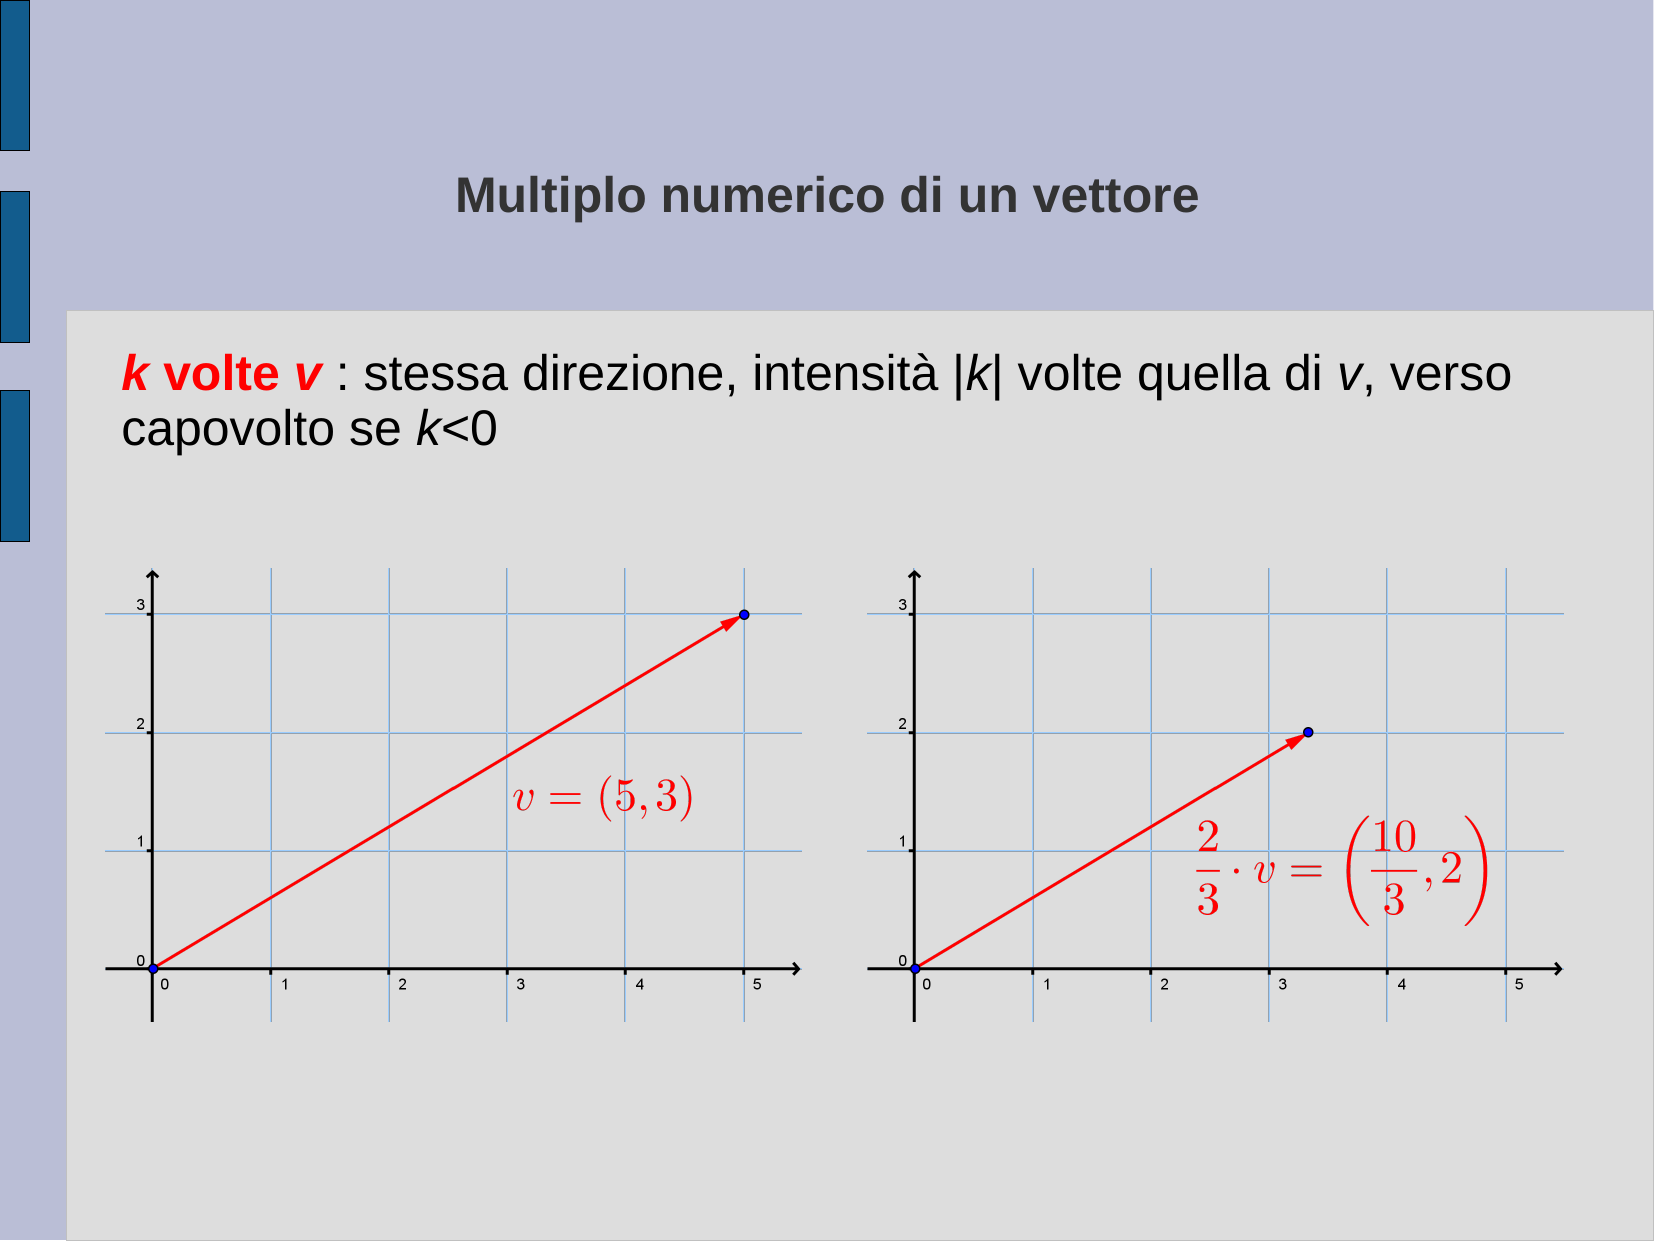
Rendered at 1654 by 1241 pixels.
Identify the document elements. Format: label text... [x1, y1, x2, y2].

title Multiplo numerico di un vettore [121, 91, 1534, 299]
list k volte v : stessa direzione, intensità |k| volte quella di v, verso capovolto se k<0 [121, 344, 1534, 1127]
picture [867, 568, 1564, 1022]
picture [105, 568, 802, 1022]
